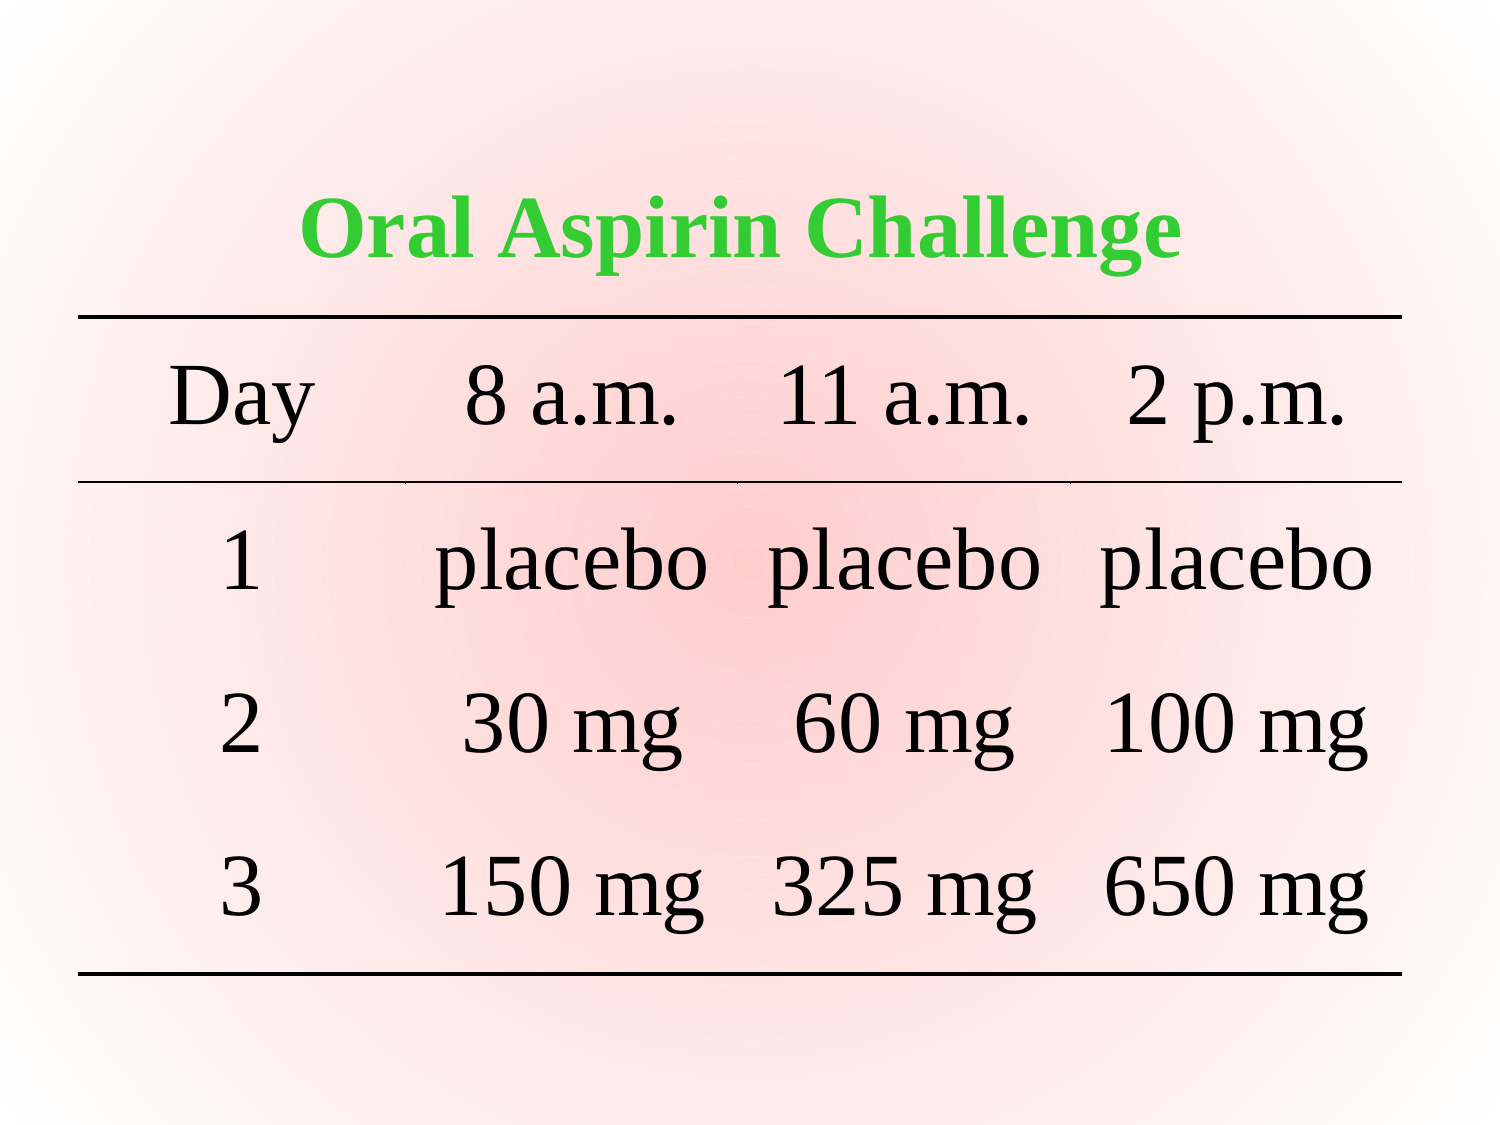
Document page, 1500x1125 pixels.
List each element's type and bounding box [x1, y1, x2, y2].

chart [57, 151, 1443, 1077]
